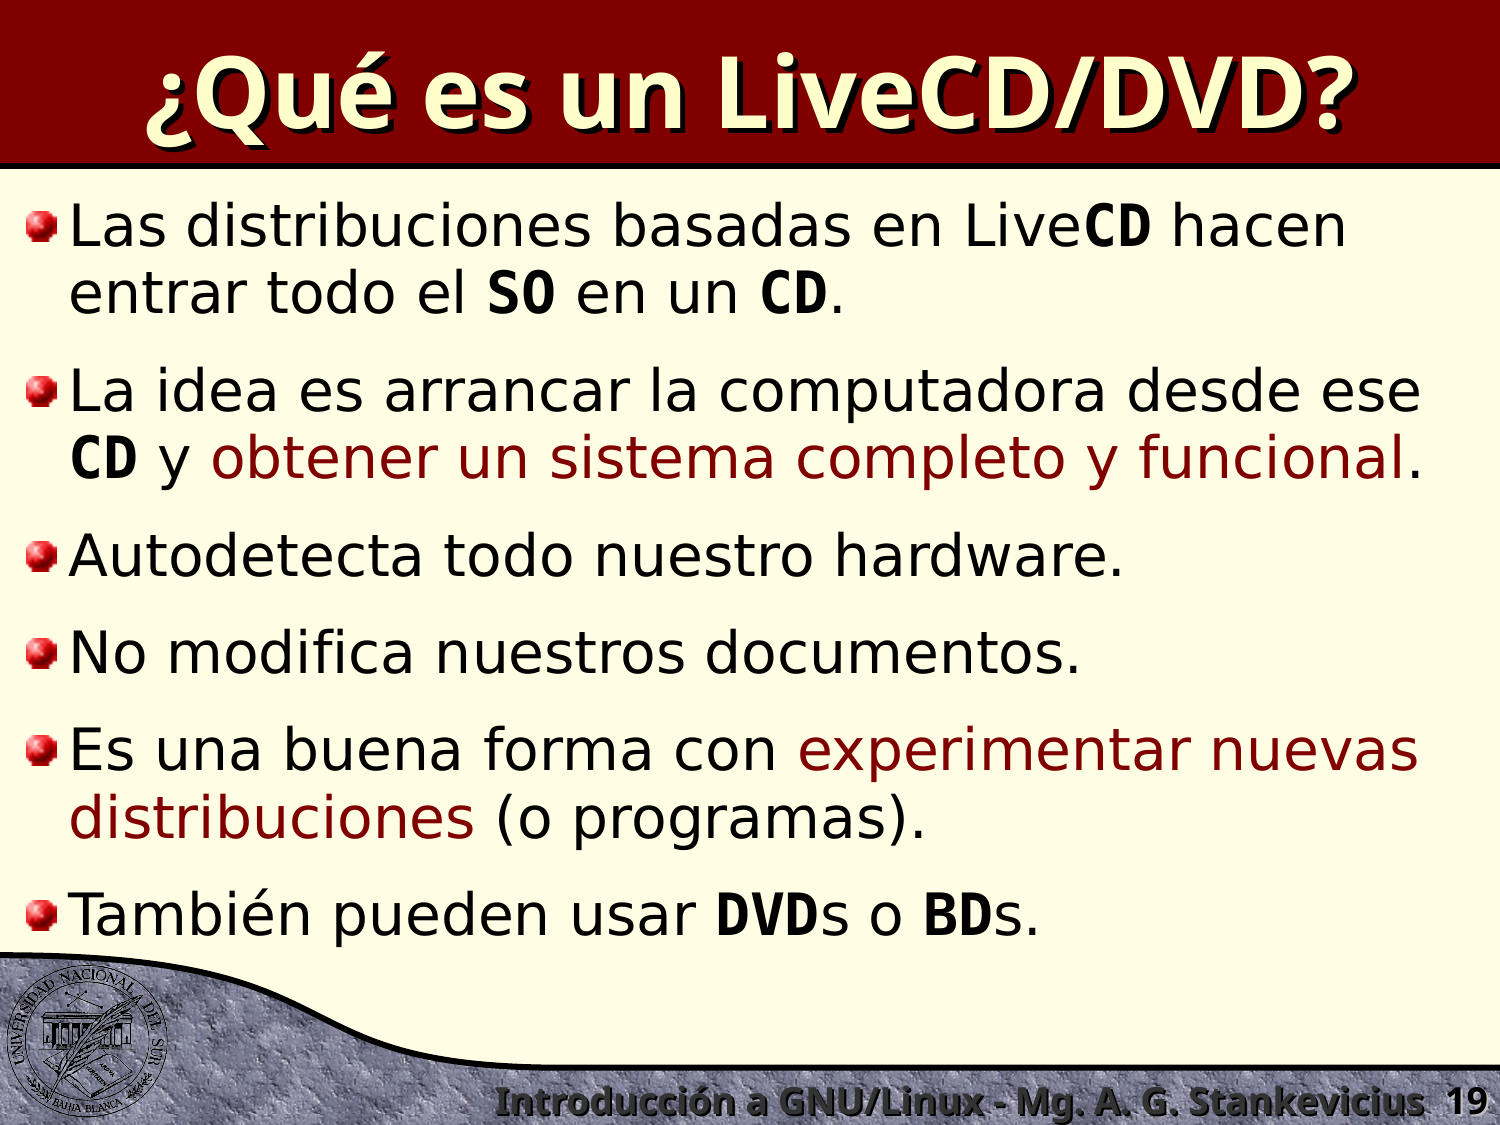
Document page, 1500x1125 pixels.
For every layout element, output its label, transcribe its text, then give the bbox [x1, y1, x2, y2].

picture [1059, 1100, 1065, 1110]
list Las distribuciones basadas en LiveCD hacen entrar todo el SO en un CD. La idea es arrancar la computadora desde ese CD y obtener un sistema completo y funcional. Autodetecta todo nuestro hardware. No modifica nuestros documentos. Es una buena forma con experimentar nuevas distribuciones (o programas). También pueden usar DVDs o BDs. [11, 192, 1486, 953]
picture [0, 956, 1500, 1125]
title ¿Qué es un LiveCD/DVD? [15, 12, 1485, 153]
